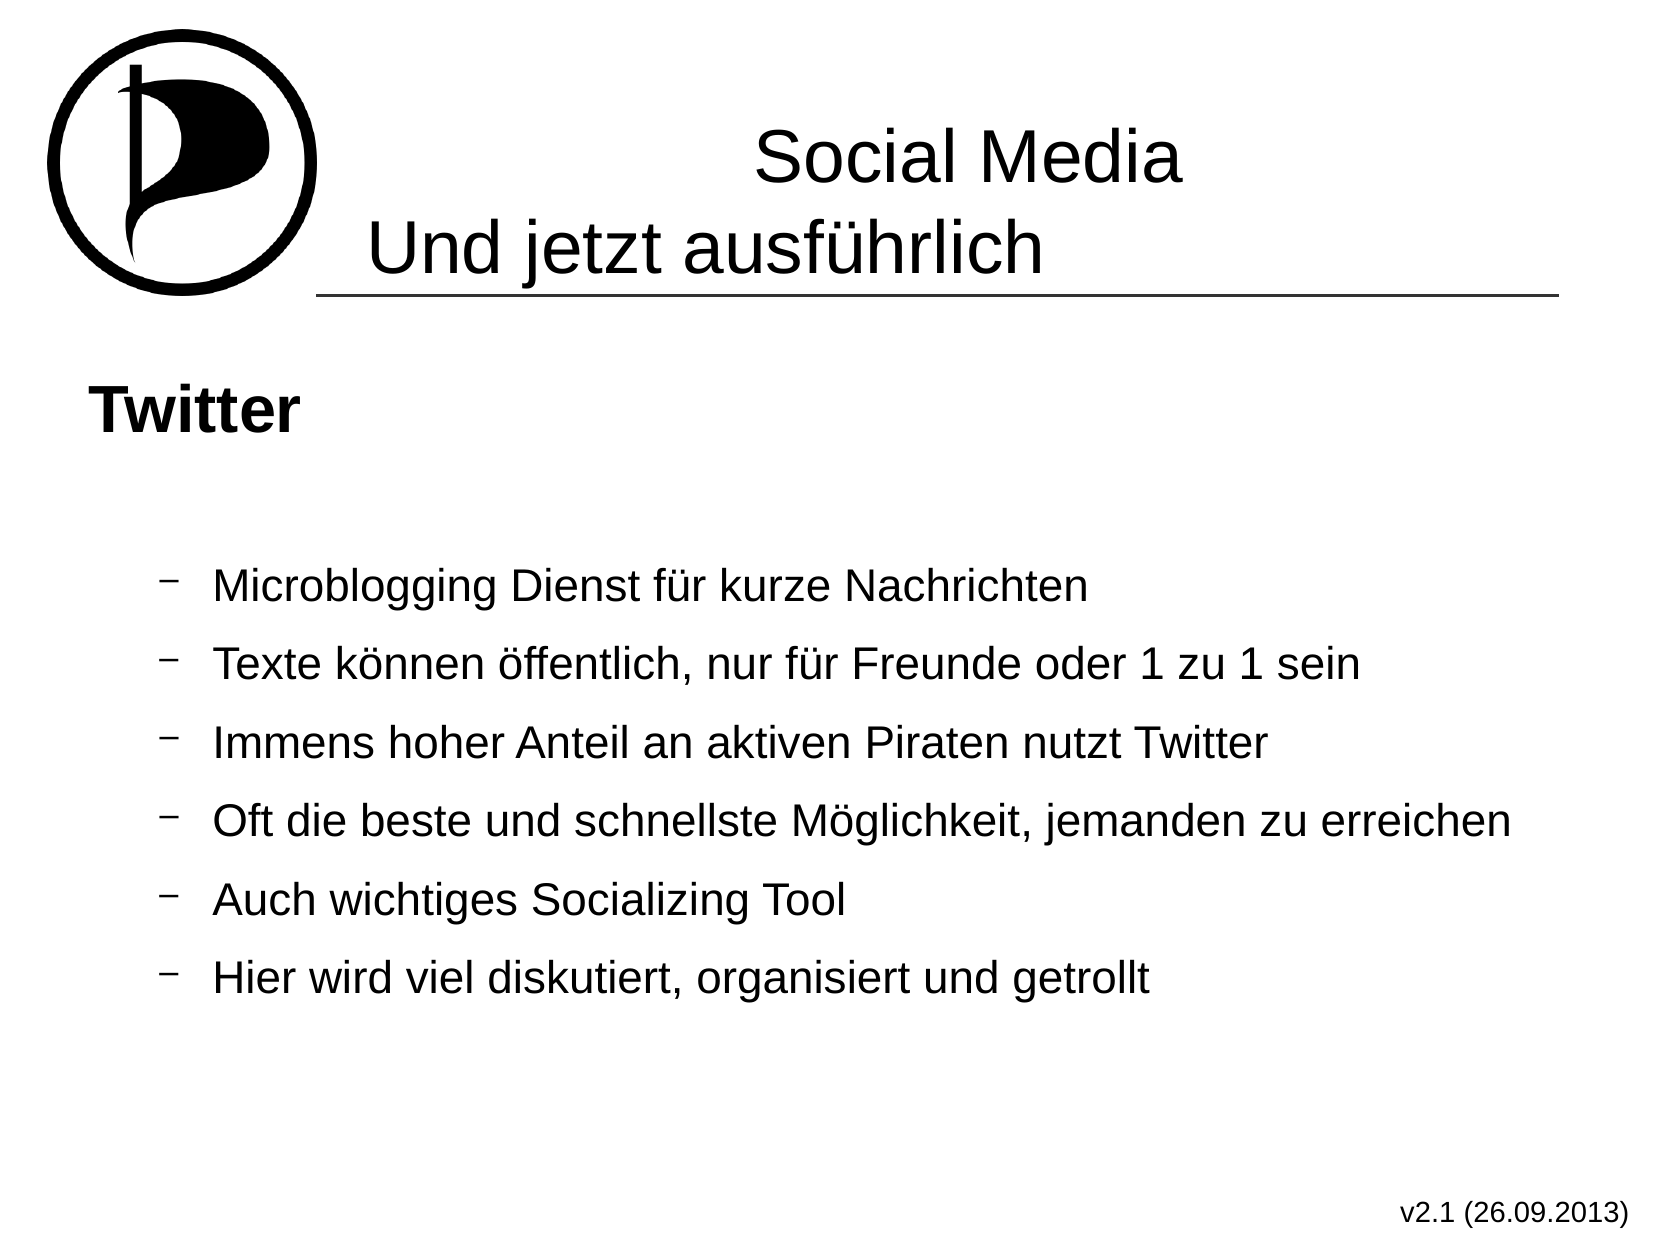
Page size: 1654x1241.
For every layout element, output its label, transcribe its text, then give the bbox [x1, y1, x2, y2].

picture [47, 29, 317, 296]
list v2.1 (26.09.2013) [1358, 1192, 1654, 1241]
title Social Media [366, 49, 1571, 257]
text_box Und jetzt ausführlich [366, 257, 529, 289]
list Twitter Microblogging Dienst für kurze Nachrichten Texte können öffentlich, nur für Freunde oder 1 zu 1 sein Immens hoher Anteil an aktiven Piraten nutzt Twitter Oft die beste und schnellste Möglichkeit, jemanden zu erreichen Auch wichtiges Socializing Tool Hier wird viel diskutiert, organisiert und getrollt [70, 366, 1550, 1086]
text_box Und jetzt ausführlich [528, 257, 1571, 289]
